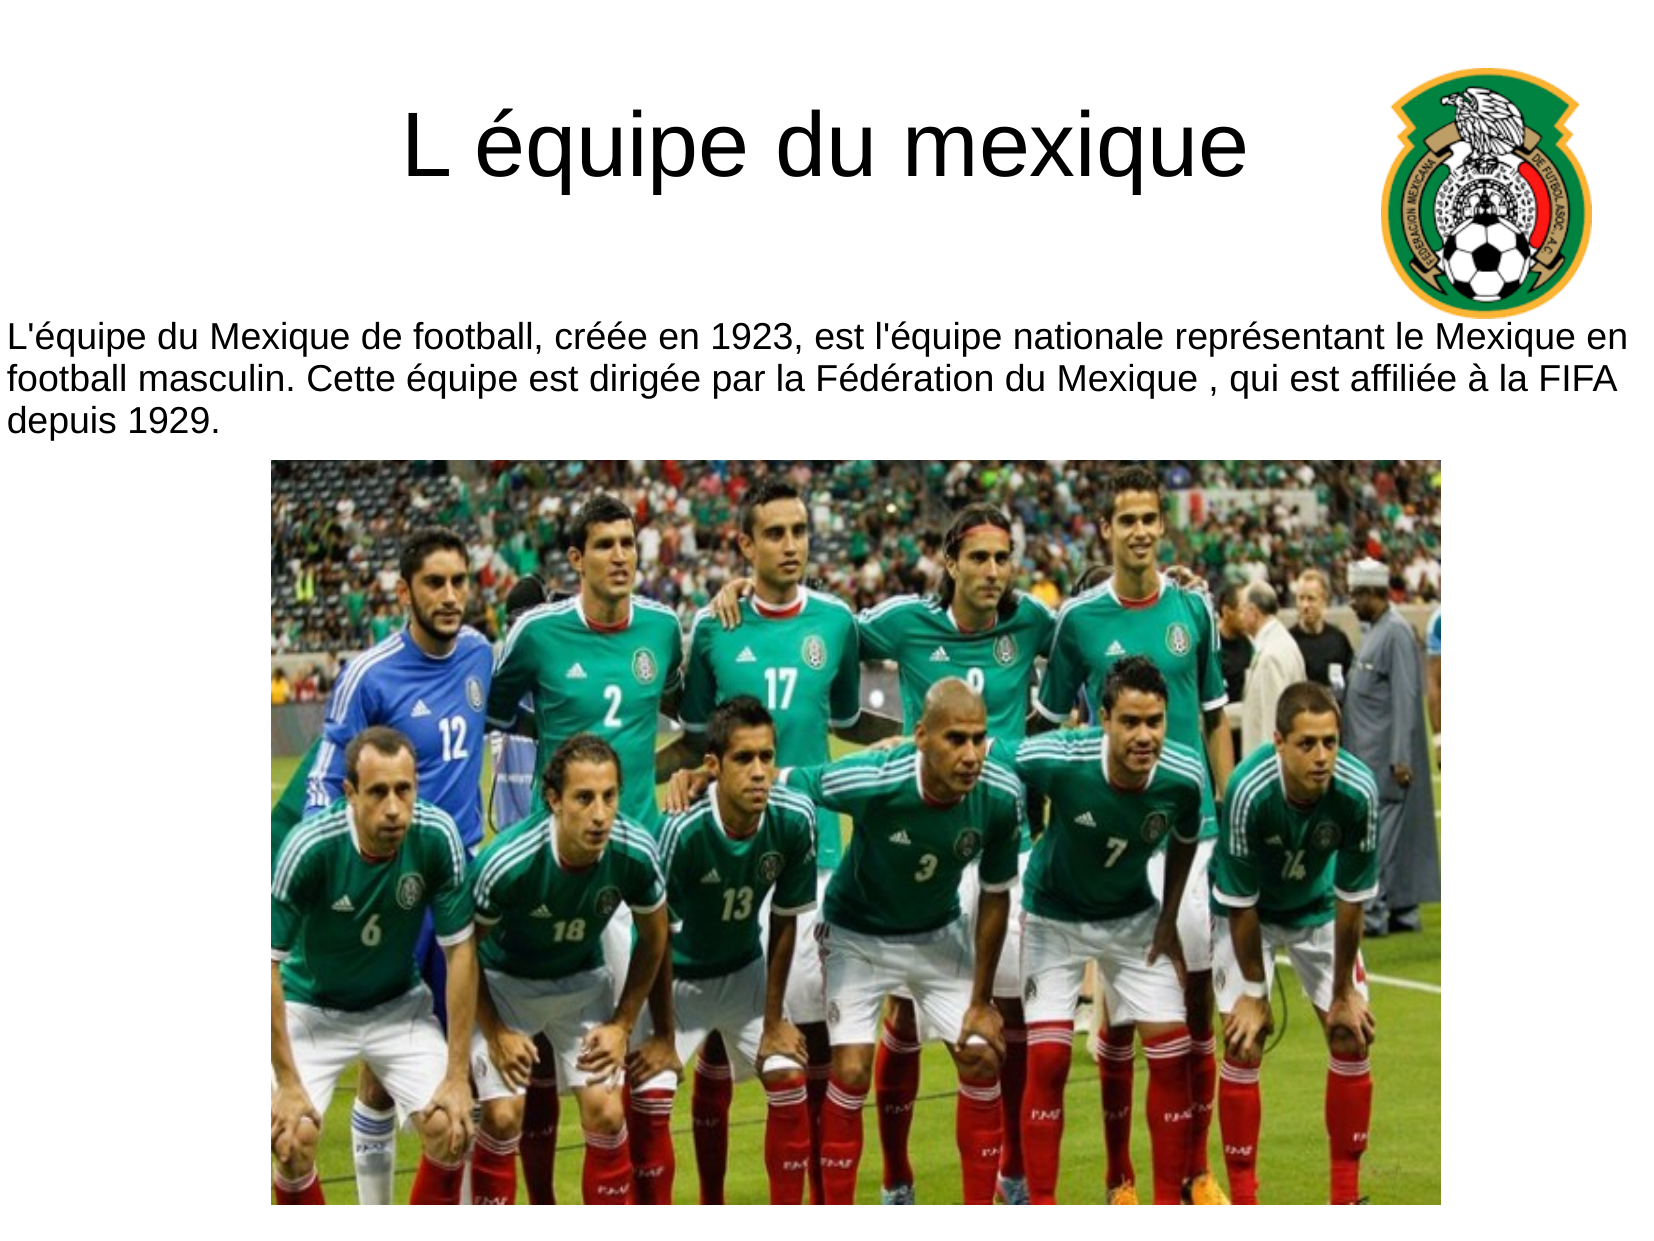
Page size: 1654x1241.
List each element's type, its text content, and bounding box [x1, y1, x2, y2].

picture [1381, 68, 1592, 307]
title L équipe du mexique [94, 40, 1583, 249]
picture [271, 460, 1441, 1205]
text_box L'équipe du Mexique de football, créée en 1923, est l'équipe nationale représentant le Mexique en football masculin. Cette équipe est dirigée par la Fédération du Mexique , qui est affiliée à la FIFA depuis 1929. [0, 307, 1654, 449]
